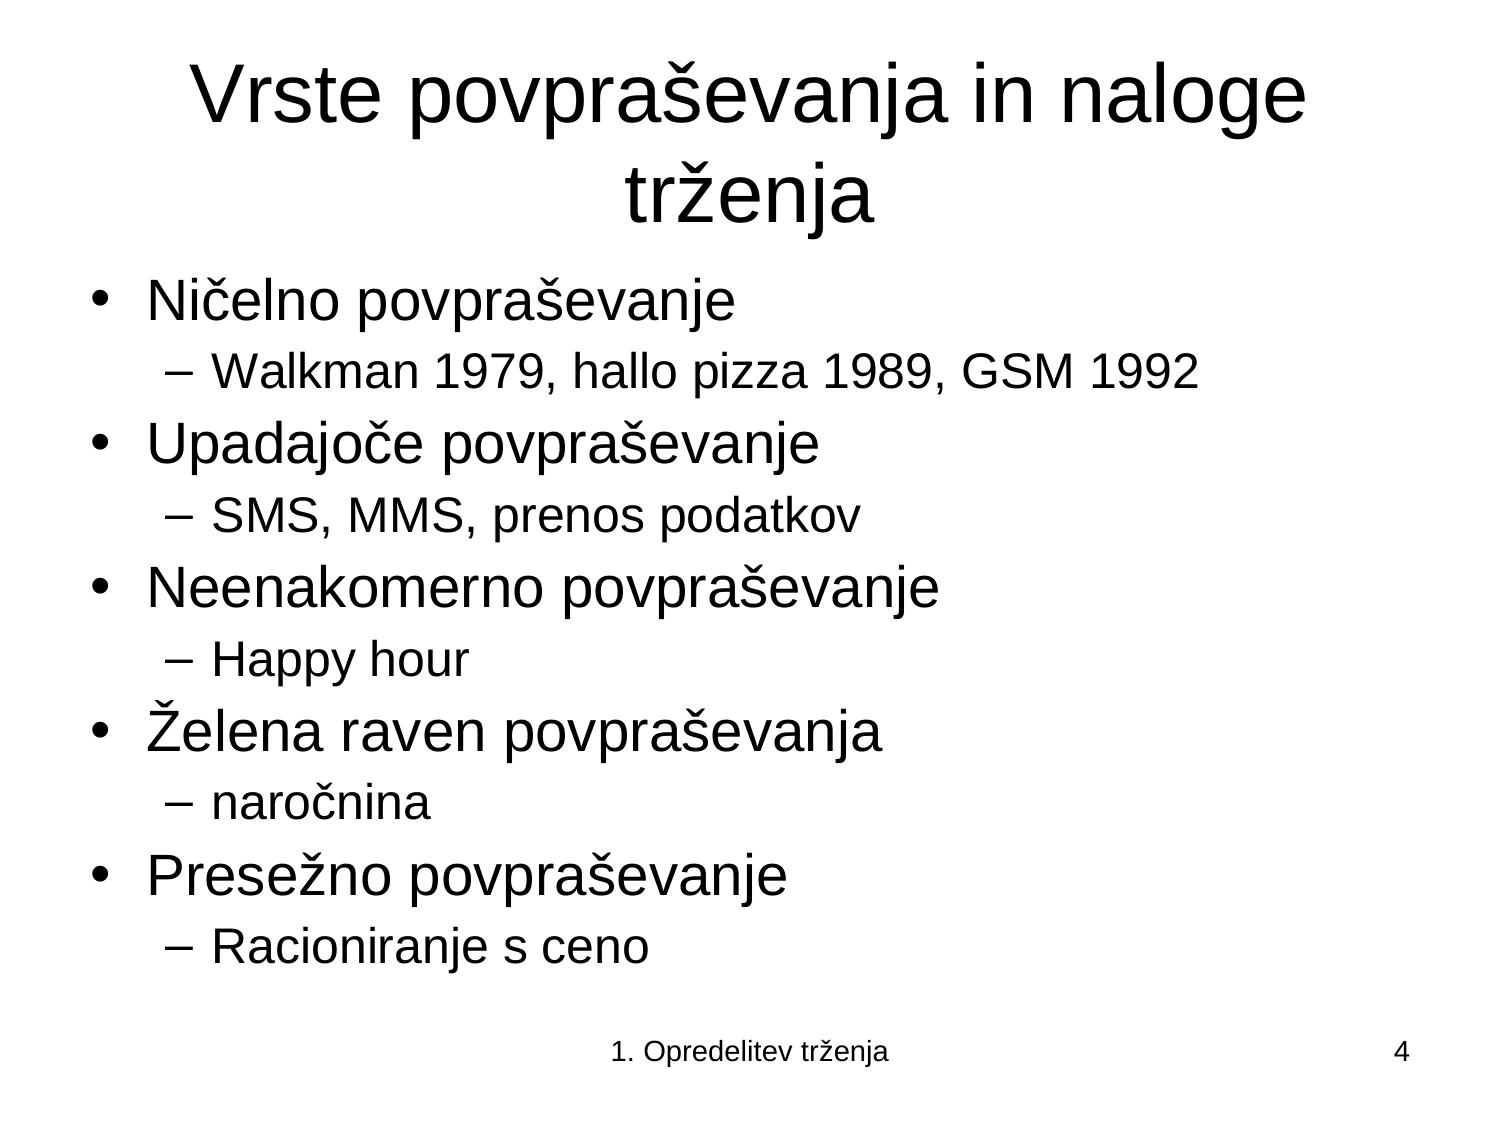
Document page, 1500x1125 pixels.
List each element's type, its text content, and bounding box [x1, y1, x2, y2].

text_box 1. Opredelitev trženja [512, 1024, 988, 1103]
text_box <number> [1074, 1024, 1426, 1103]
list Ničelno povpraševanje Walkman 1979, hallo pizza 1989, GSM 1992 Upadajoče povpraševanje SMS, MMS, prenos podatkov Neenakomerno povpraševanje Happy hour Želena raven povpraševanja naročnina Presežno povpraševanje Racioniranje s ceno [75, 262, 1426, 1006]
title Vrste povpraševanja in naloge trženja [75, 31, 1426, 247]
